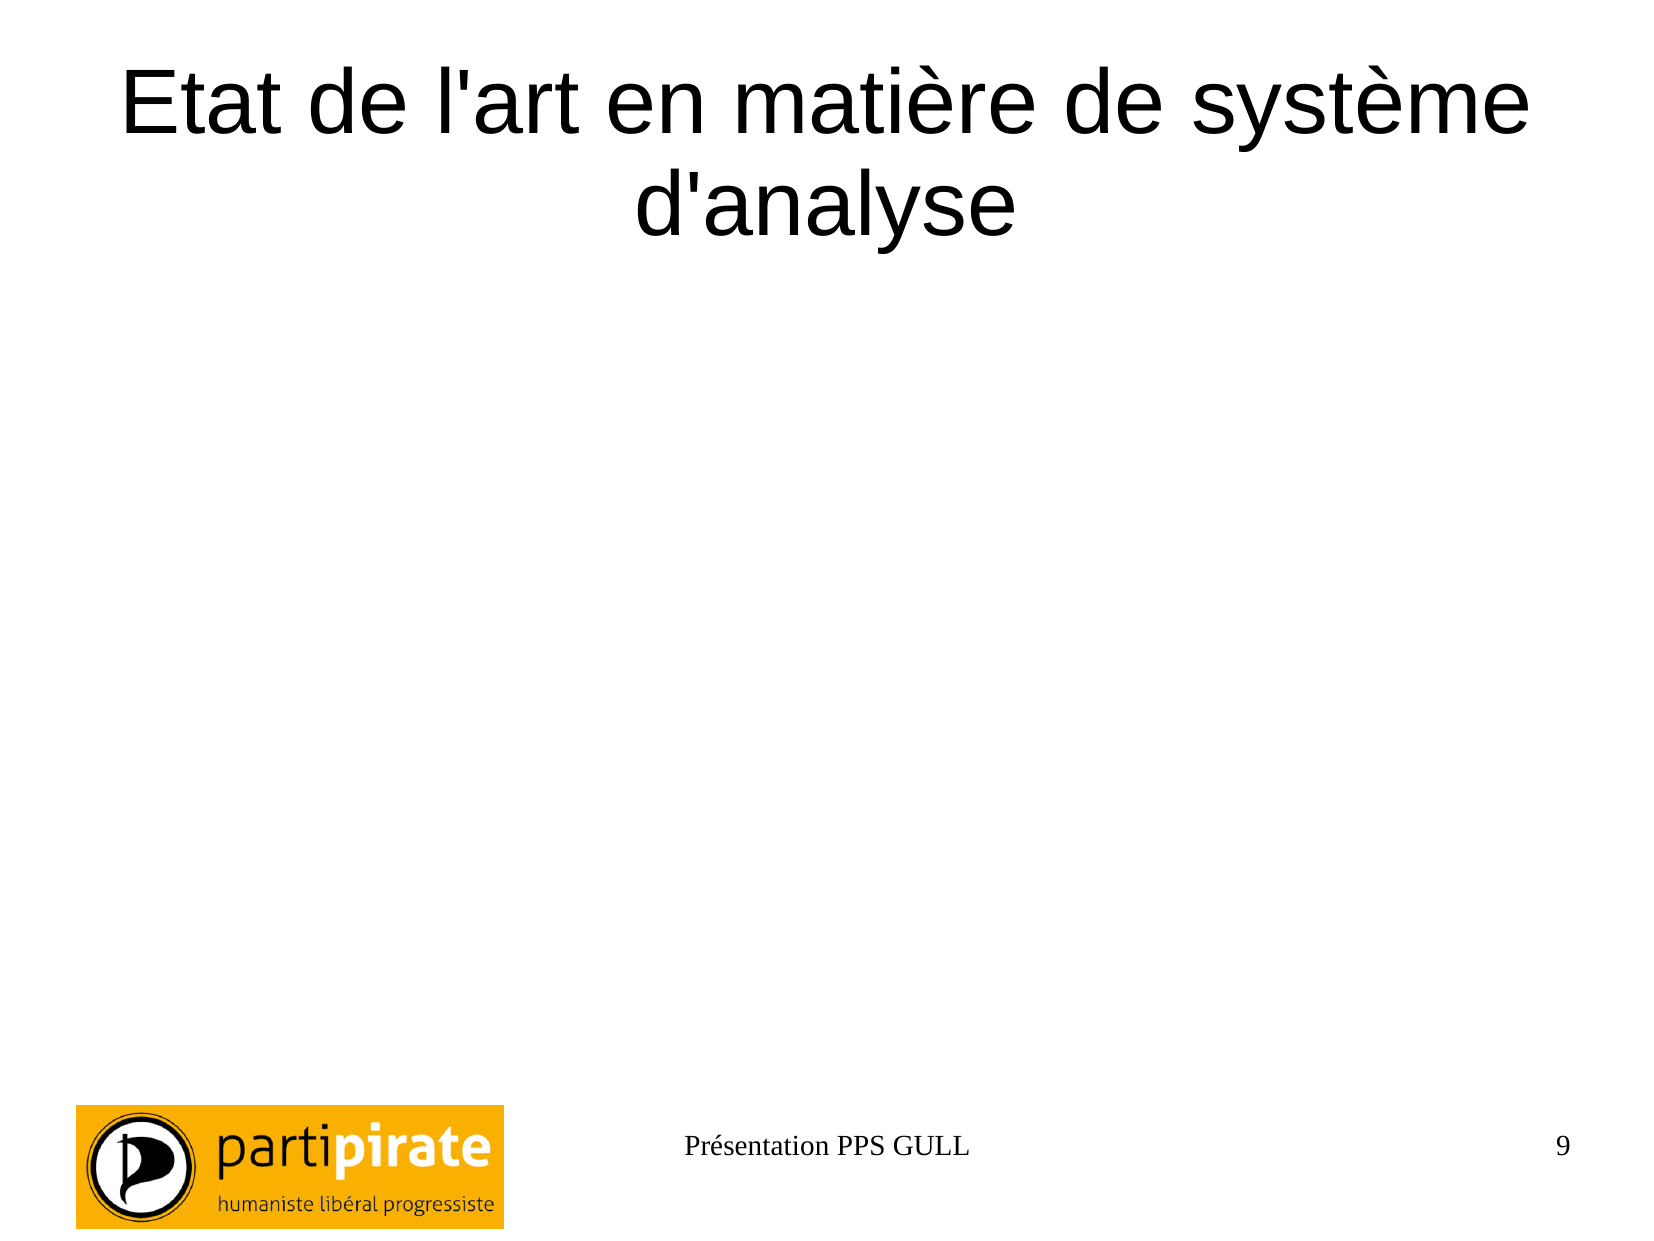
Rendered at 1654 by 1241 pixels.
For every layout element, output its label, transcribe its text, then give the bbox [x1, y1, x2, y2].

title Etat de l'art en matière de système d'analyse [82, 49, 1571, 257]
picture [76, 1105, 504, 1229]
